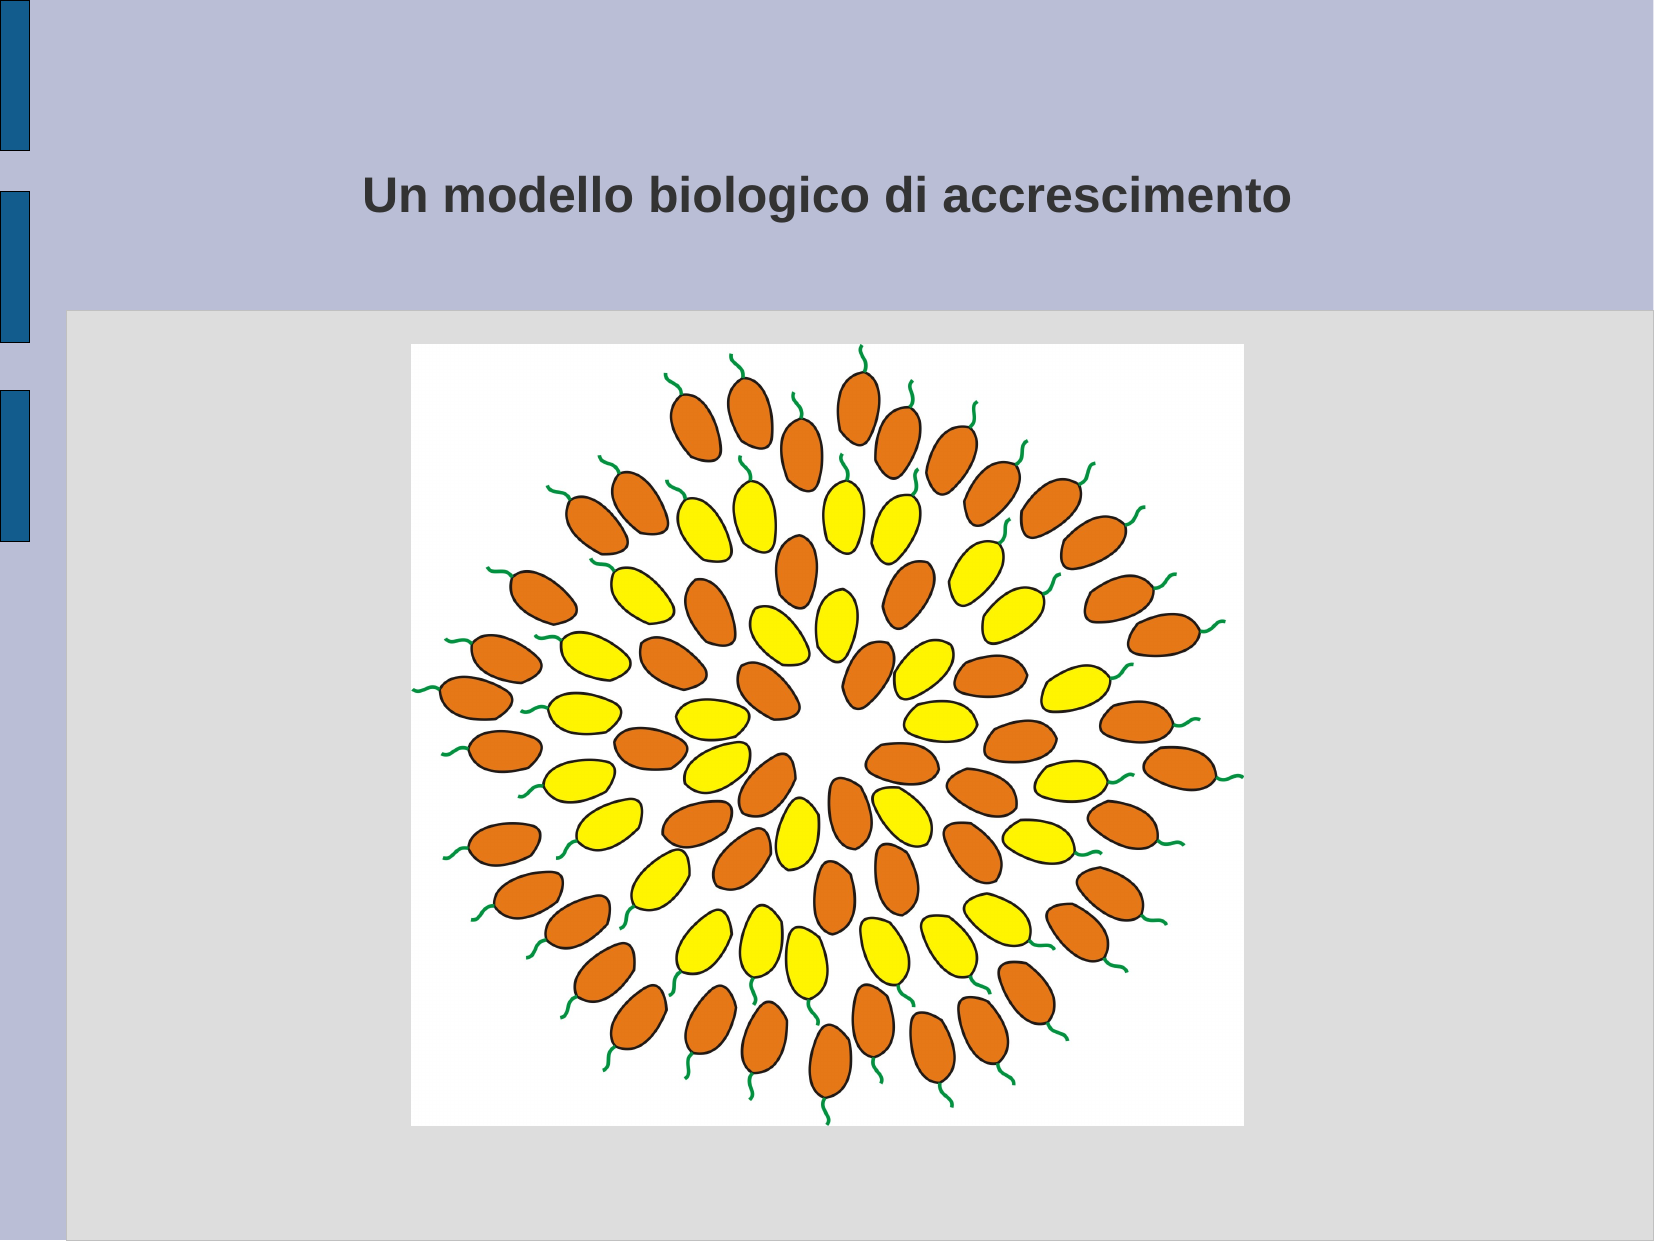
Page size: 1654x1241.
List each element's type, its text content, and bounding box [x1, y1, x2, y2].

title Un modello biologico di accrescimento [121, 91, 1534, 299]
picture [411, 344, 1244, 1126]
